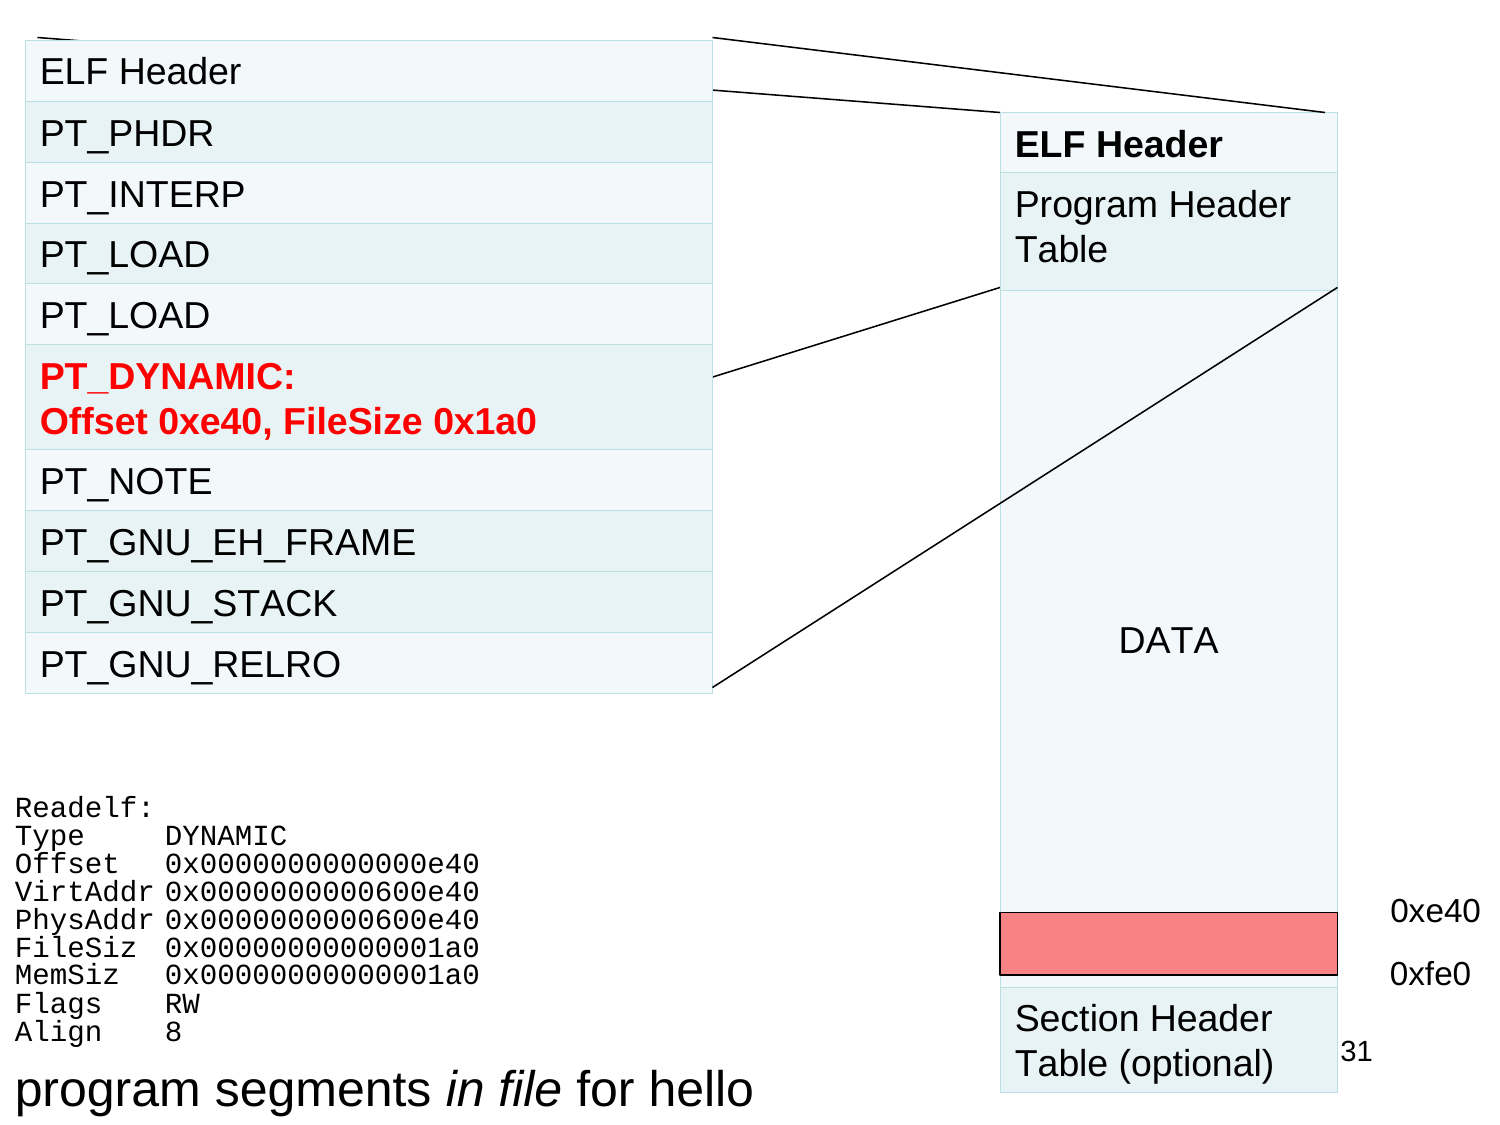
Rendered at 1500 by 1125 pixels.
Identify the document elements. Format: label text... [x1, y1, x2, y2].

table_cell DATA [1001, 976, 1337, 987]
table_header ELF Header [26, 41, 712, 101]
text_box <number> [1074, 1025, 1388, 1101]
table_cell PT_GNU_STACK [26, 572, 712, 632]
table_header ELF Header [1001, 113, 1337, 172]
text_box 0xfe0 [1375, 944, 1487, 1000]
table_cell PT_PHDR [26, 102, 712, 162]
table_cell PT_LOAD [26, 284, 712, 344]
text_box Readelf: Type DYNAMIC Offset 0x0000000000000e40 VirtAddr 0x0000000000600e40 PhysAddr 0x0000000000600e40 FileSiz 0x00000000000001a0 MemSiz 0x00000000000001a0 Flags RW Align 8 [0, 787, 526, 1055]
table_cell Program Header Table [1001, 173, 1337, 290]
table_cell PT_DYNAMIC: Offset 0xe40, FileSize 0x1a0 [26, 345, 712, 449]
table_cell PT_INTERP [26, 163, 712, 223]
table_cell DATA [1001, 291, 1337, 912]
table_cell PT_NOTE [26, 450, 712, 510]
table_cell DATA [1001, 291, 1328, 501]
table_cell PT_GNU_EH_FRAME [26, 511, 712, 571]
text_box 0xe40 [1375, 881, 1497, 938]
text_box program segments in file for hello [0, 1049, 888, 1125]
table_cell PT_LOAD [26, 224, 712, 283]
text_box [999, 912, 1338, 976]
table_cell Section Header Table (optional) [1001, 988, 1337, 1092]
table_cell PT_GNU_RELRO [26, 633, 712, 693]
